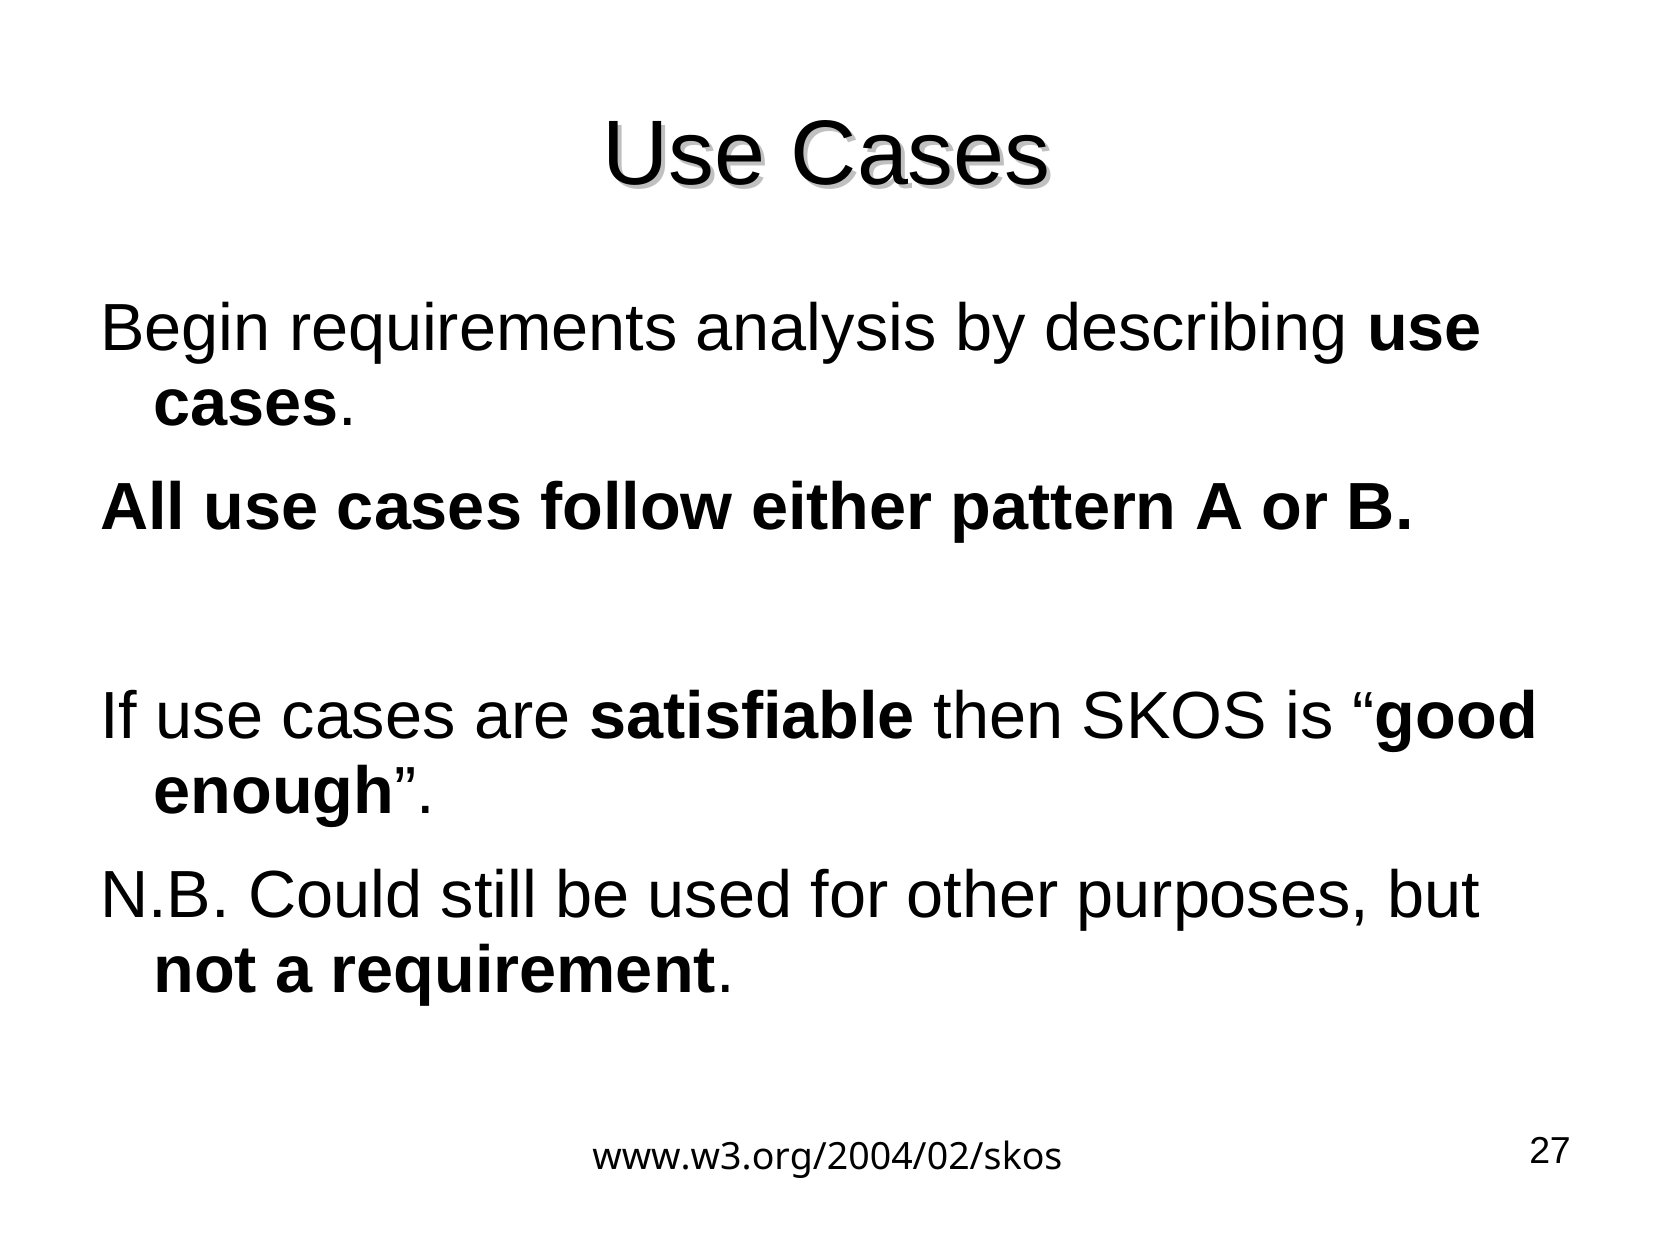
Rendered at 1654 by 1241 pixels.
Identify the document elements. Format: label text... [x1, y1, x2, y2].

title Use Cases [82, 49, 1571, 257]
list Begin requirements analysis by describing use cases. All use cases follow either pattern A or B. If use cases are satisfiable then SKOS is “good enough”. N.B. Could still be used for other purposes, but not a requirement. [82, 290, 1571, 1109]
